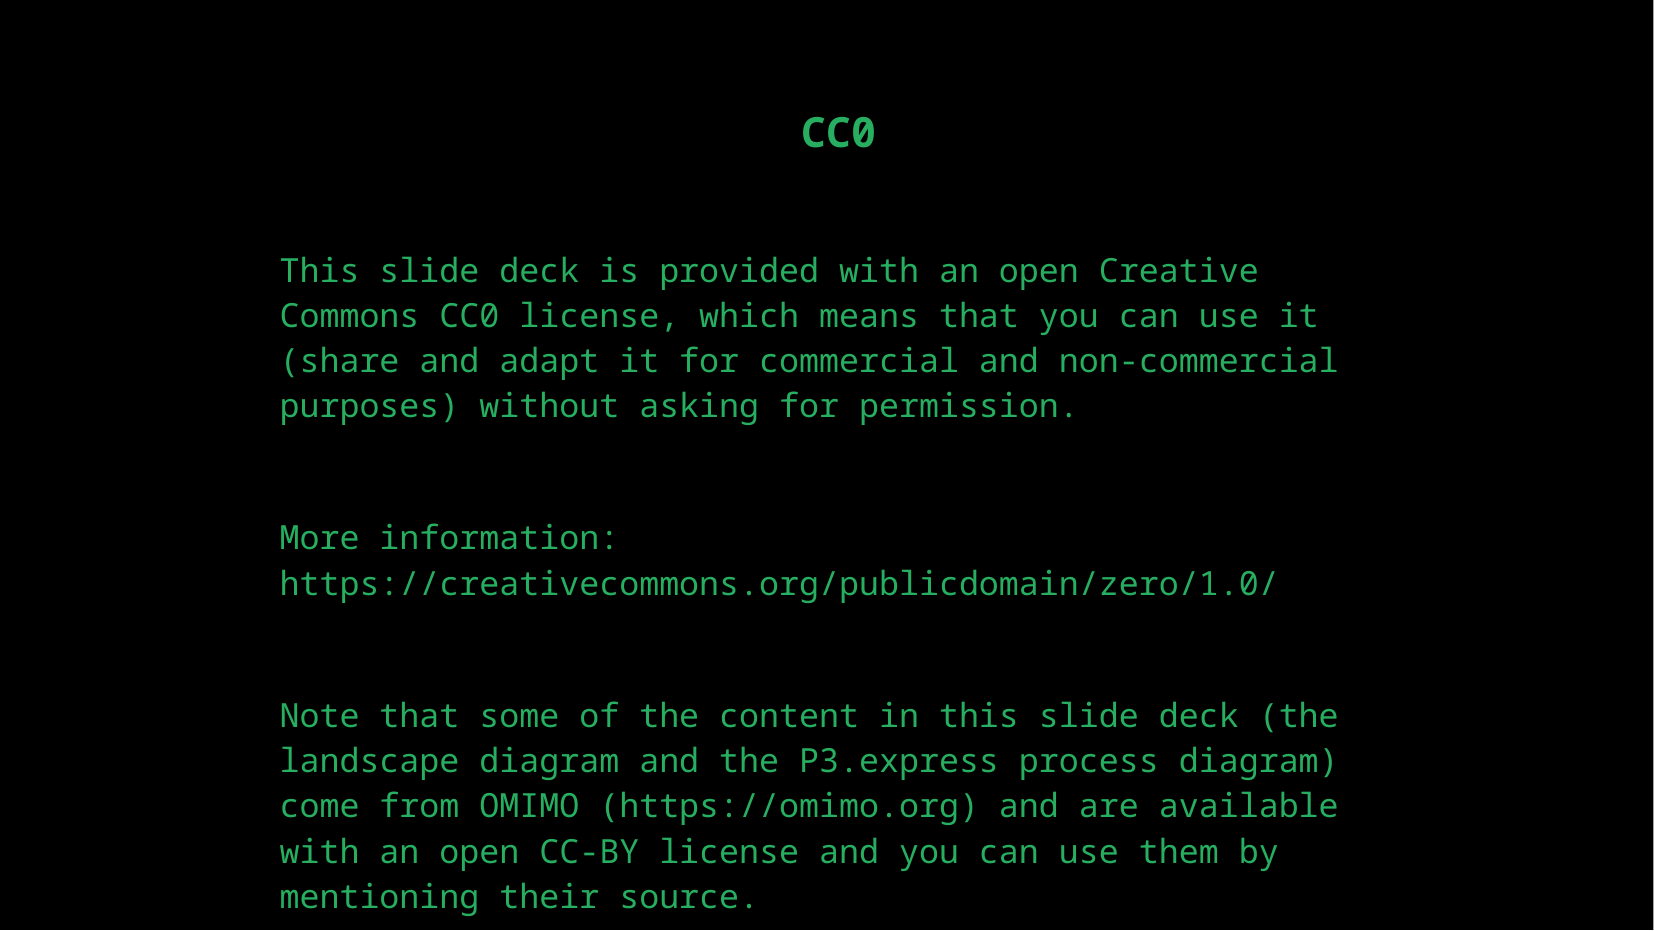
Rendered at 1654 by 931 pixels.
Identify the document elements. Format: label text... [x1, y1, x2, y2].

text_box CC0 This slide deck is provided with an open Creative Commons CC0 license, which means that you can use it (share and adapt it for commercial and non-commercial purposes) without asking for permission. More information: https://creativecommons.org/publicdomain/zero/1.0/ Note that some of the content in this slide deck (the landscape diagram and the P3.express process diagram) come from OMIMO (https://omimo.org) and are available with an open CC-BY license and you can use them by mentioning their source. [264, 95, 1413, 821]
